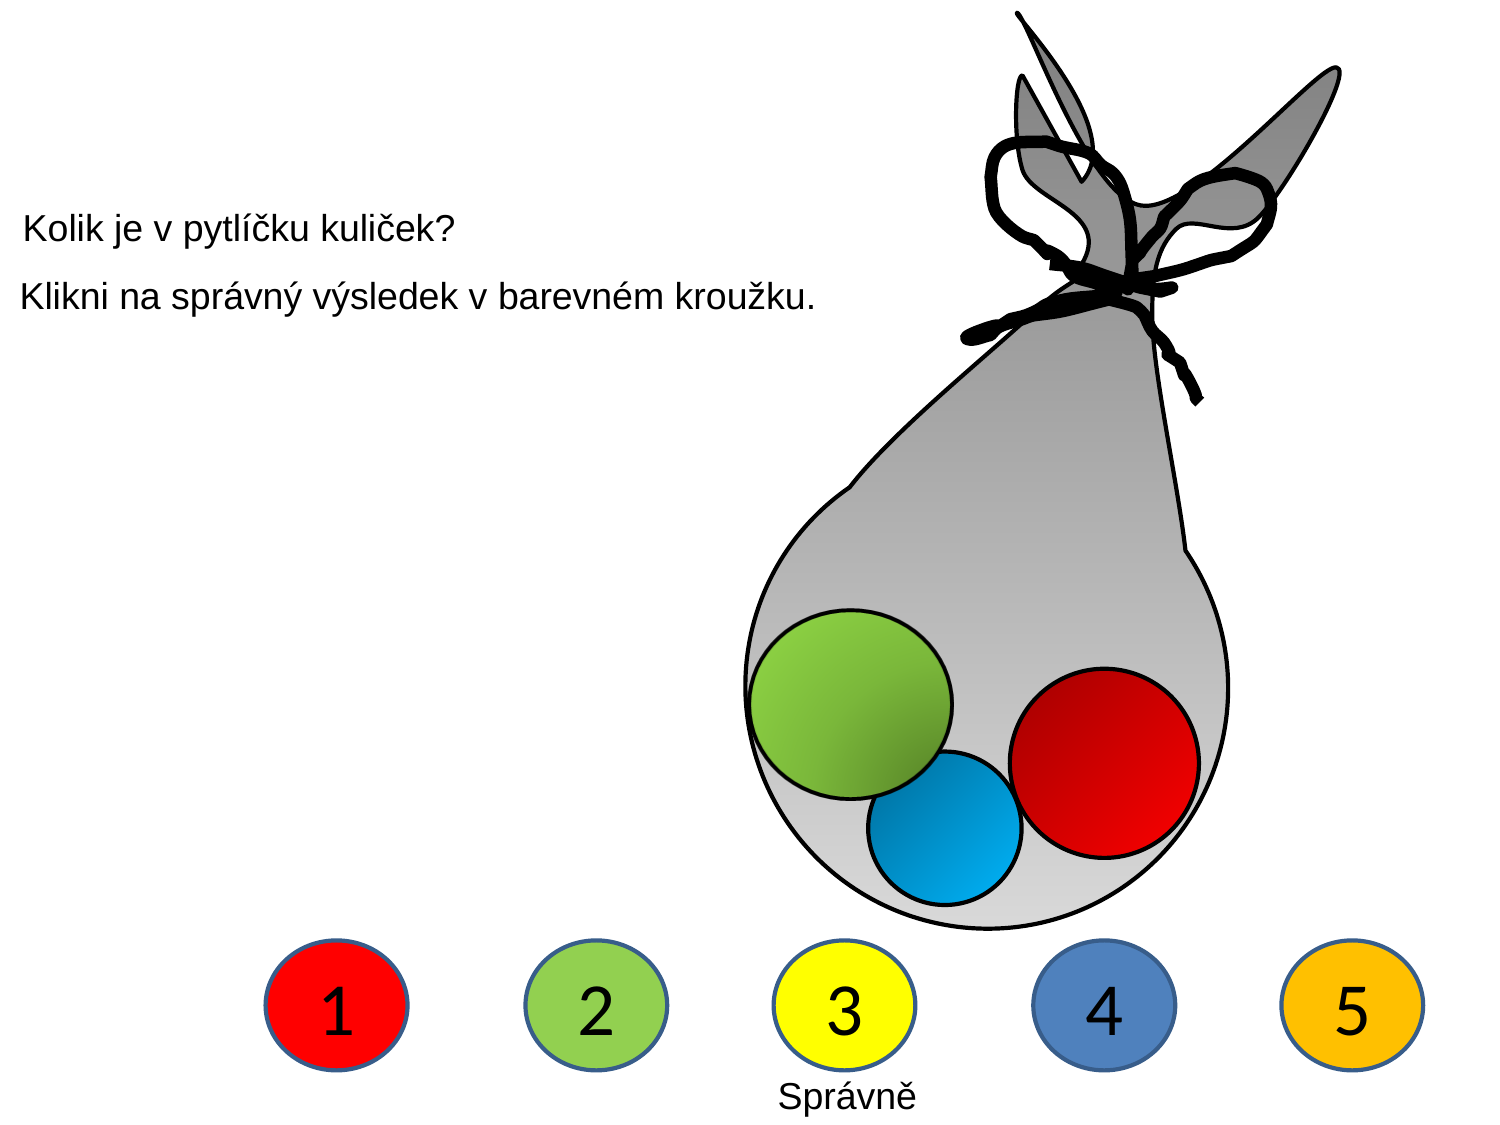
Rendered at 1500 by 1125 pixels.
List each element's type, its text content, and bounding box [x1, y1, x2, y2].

text_box Kolik je v pytlíčku kuliček? [7, 196, 471, 219]
text_box [1016, 75, 1058, 138]
text_box 3 [773, 940, 916, 1064]
text_box [1133, 197, 1174, 242]
picture [747, 608, 954, 802]
text_box [1215, 67, 1340, 196]
text_box 1 [265, 940, 408, 1071]
text_box Správně [762, 1064, 932, 1125]
text_box 5 [1281, 940, 1424, 1071]
text_box 4 [1033, 940, 1176, 1071]
text_box Klikni na správný výsledek v barevném kroužku. [4, 219, 832, 326]
text_box [1053, 282, 1093, 295]
text_box [758, 307, 1229, 929]
text_box [1016, 12, 1093, 147]
text_box [1122, 293, 1153, 316]
text_box [1139, 180, 1264, 272]
text_box [1018, 148, 1125, 274]
text_box 2 [525, 940, 668, 1071]
